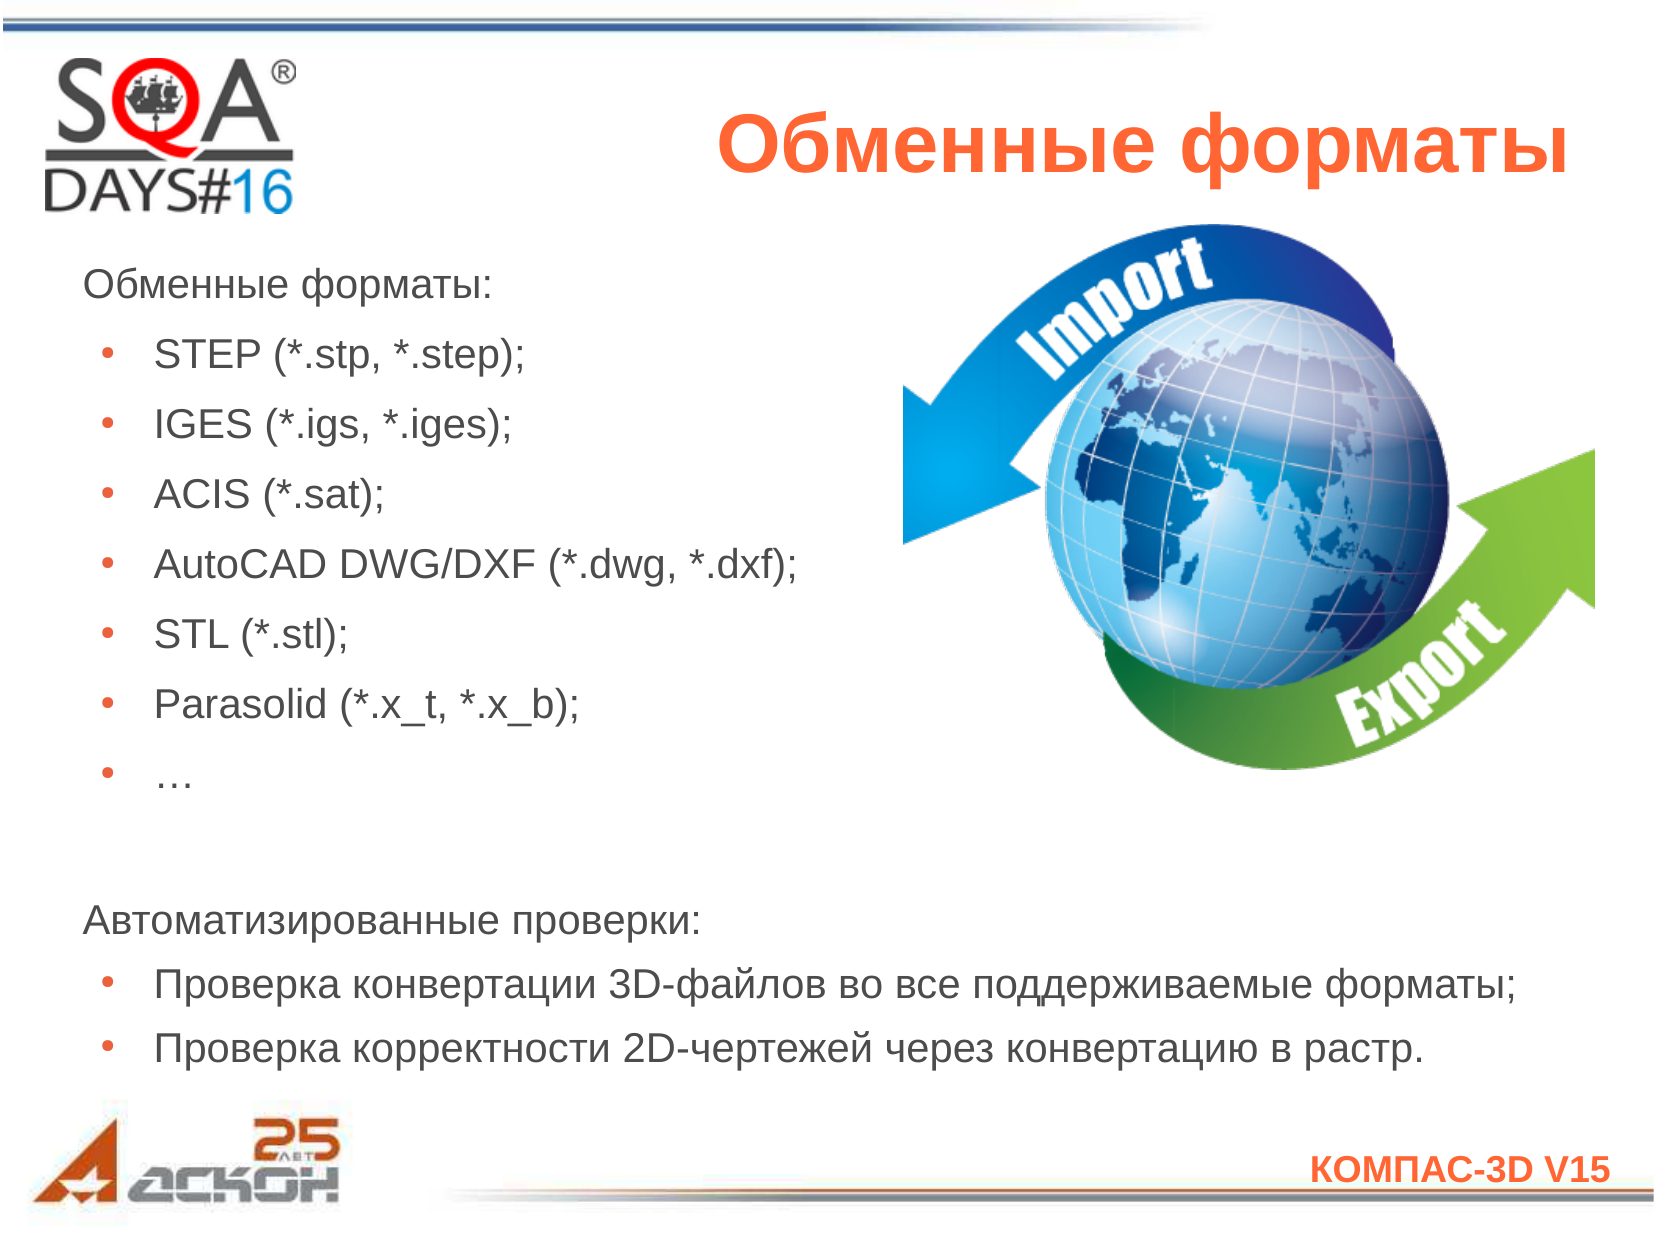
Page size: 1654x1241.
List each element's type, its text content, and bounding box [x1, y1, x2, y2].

picture [3, 0, 1654, 1241]
title Обменные форматы [296, 94, 1571, 193]
list Обменные форматы: STEP (*.stp, *.step); IGES (*.igs, *.iges); ACIS (*.sat); AutoCAD DWG/DXF (*.dwg, *.dxf); STL (*.stl); Parasolid (*.x_t, *.x_b); … Автоматизированные проверки: Проверка конвертации 3D-файлов во все поддерживаемые форматы; Проверка корректности 2D-чертежей через конвертацию в растр. [82, 261, 1571, 981]
